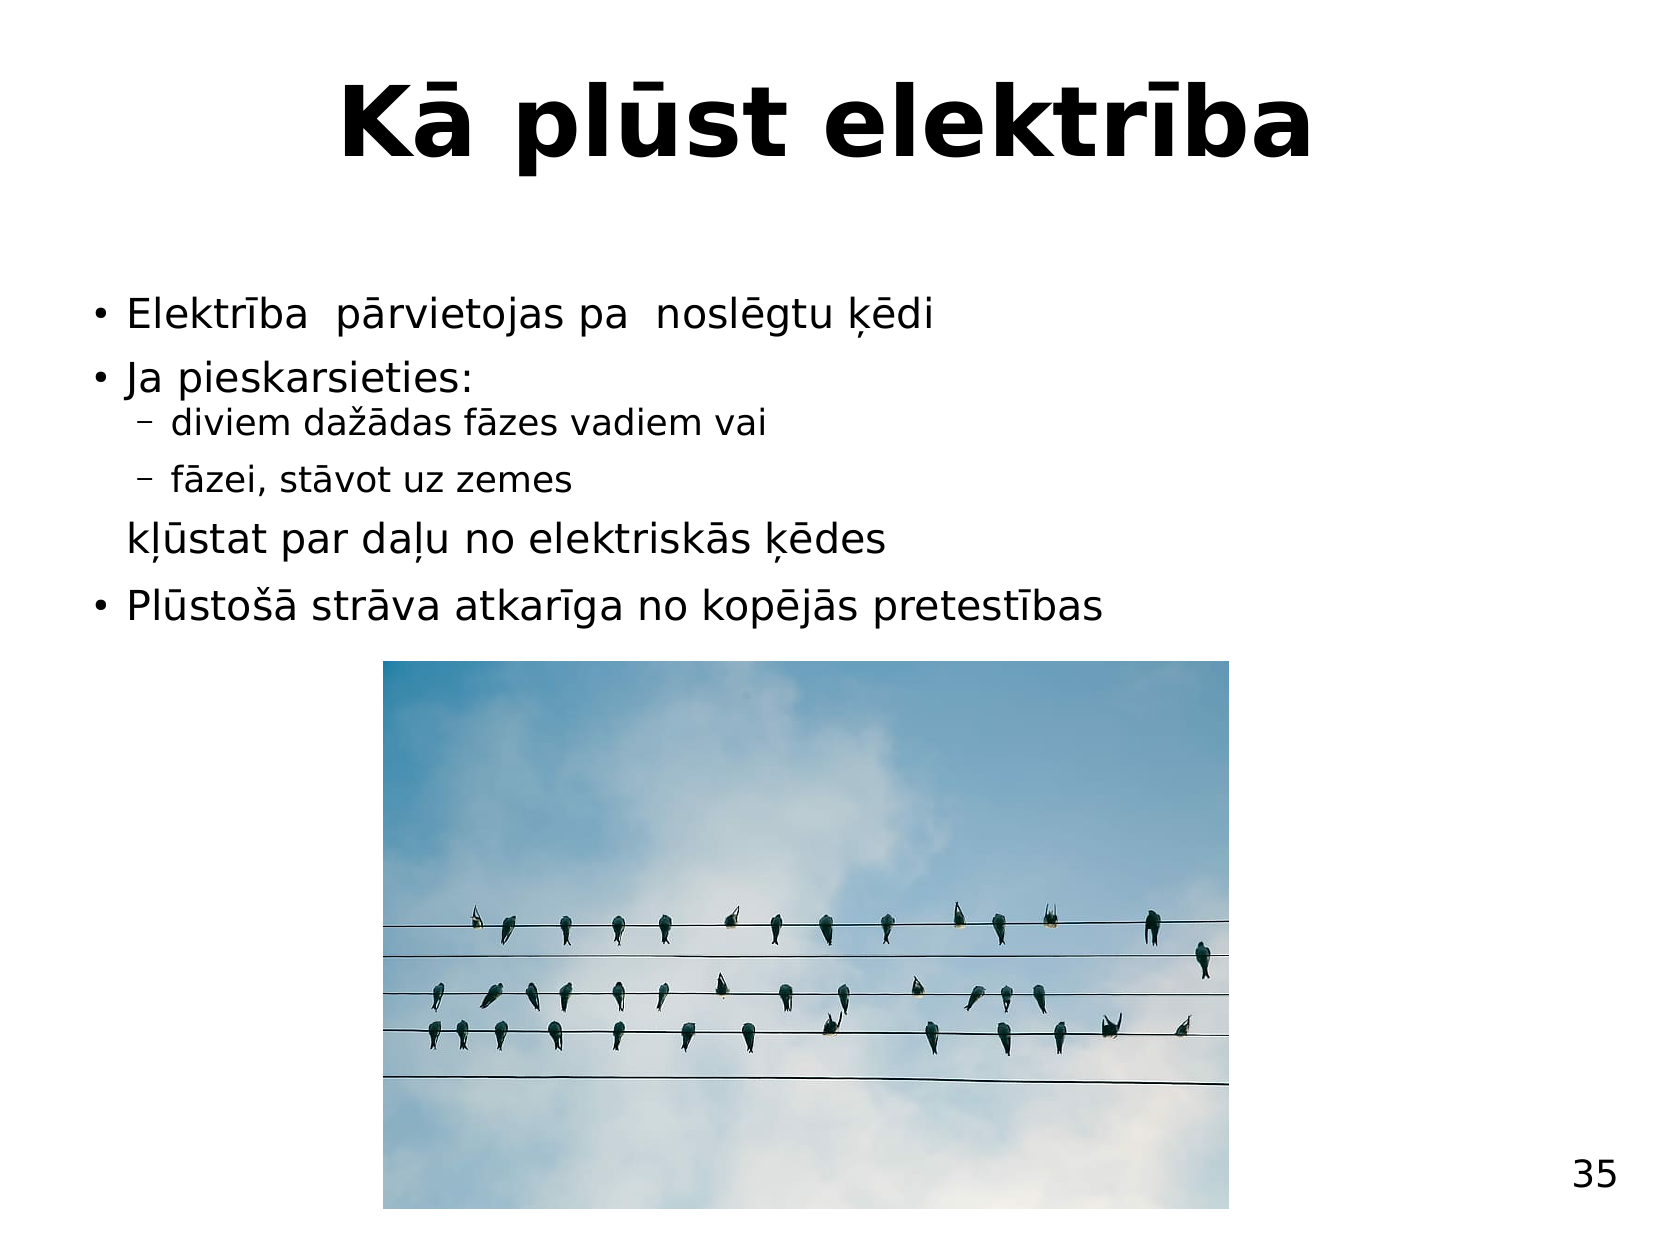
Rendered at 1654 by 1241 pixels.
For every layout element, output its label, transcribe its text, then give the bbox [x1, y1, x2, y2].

picture [383, 661, 1229, 1209]
title Kā plūst elektrība [82, 49, 1571, 196]
list Elektrība pārvietojas pa noslēgtu ķēdi Ja pieskarsieties: diviem dažādas fāzes vadiem vai fāzei, stāvot uz zemes kļūstat par daļu no elektriskās ķēdes Plūstošā strāva atkarīga no kopējās pretestības [82, 290, 1571, 634]
